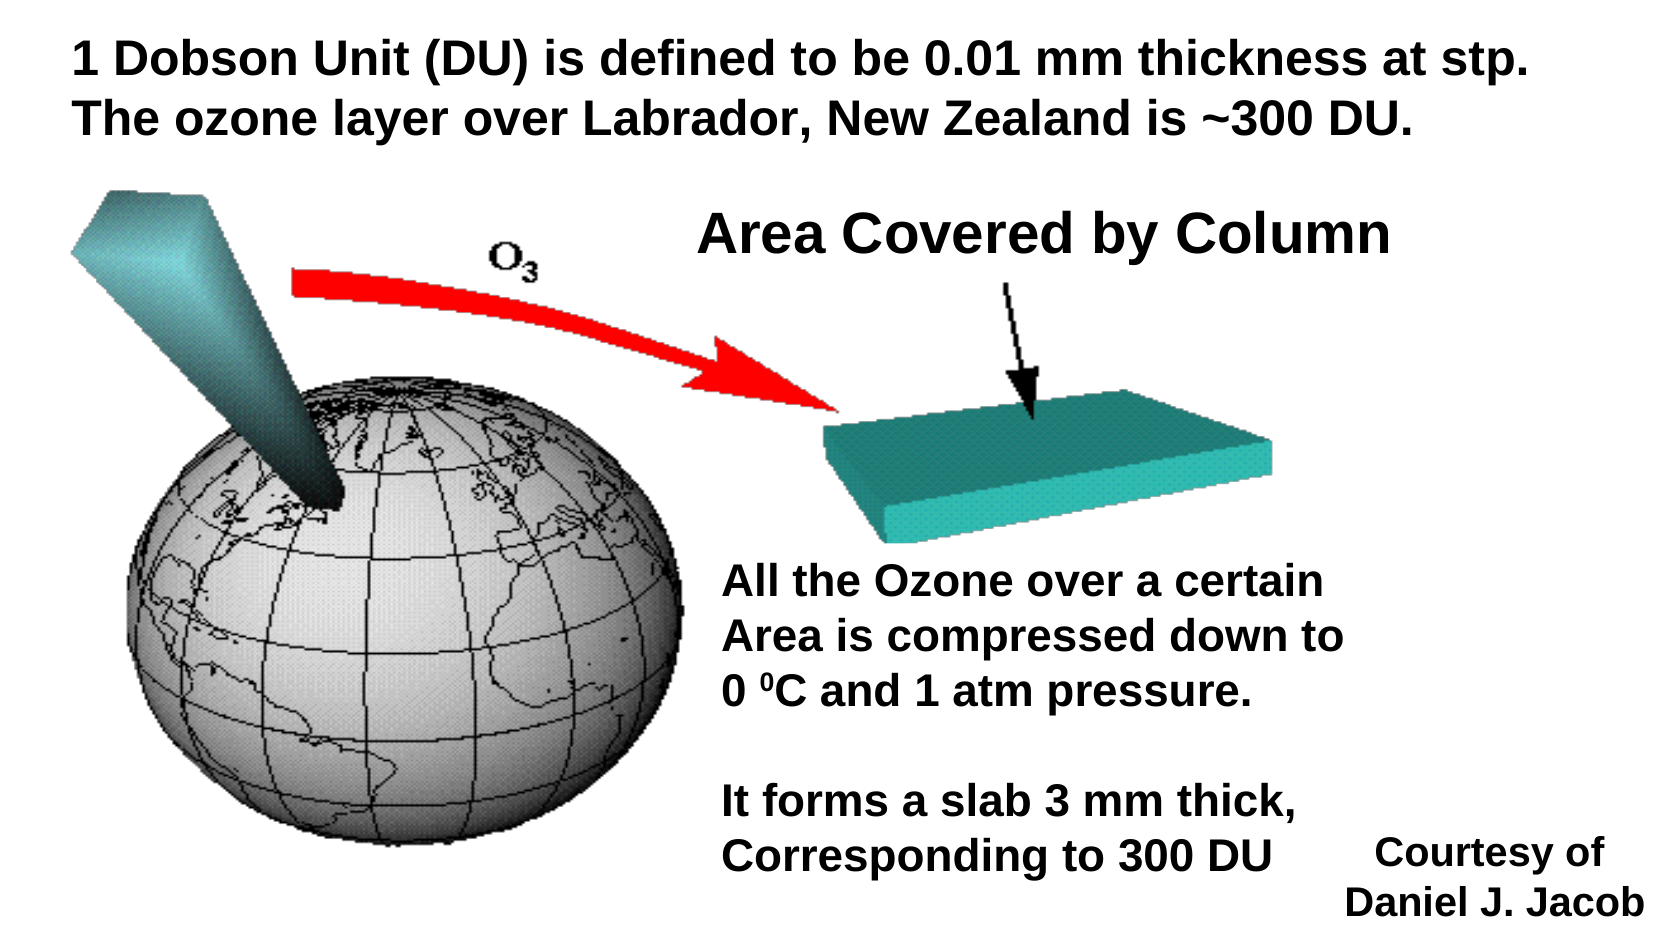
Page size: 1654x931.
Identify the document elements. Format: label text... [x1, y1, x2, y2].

picture [57, 157, 1313, 869]
text_box All the Ozone over a certain Area is compressed down to 0 0C and 1 atm pressure. It forms a slab 3 mm thick, Corresponding to 300 DU [706, 543, 1516, 889]
text_box 1 Dobson Unit (DU) is defined to be 0.01 mm thickness at stp. The ozone layer over Labrador, New Zealand is ~300 DU. [56, 17, 1639, 154]
text_box Area Covered by Column [681, 187, 1491, 273]
text_box Courtesy of Daniel J. Jacob [1329, 817, 1654, 931]
